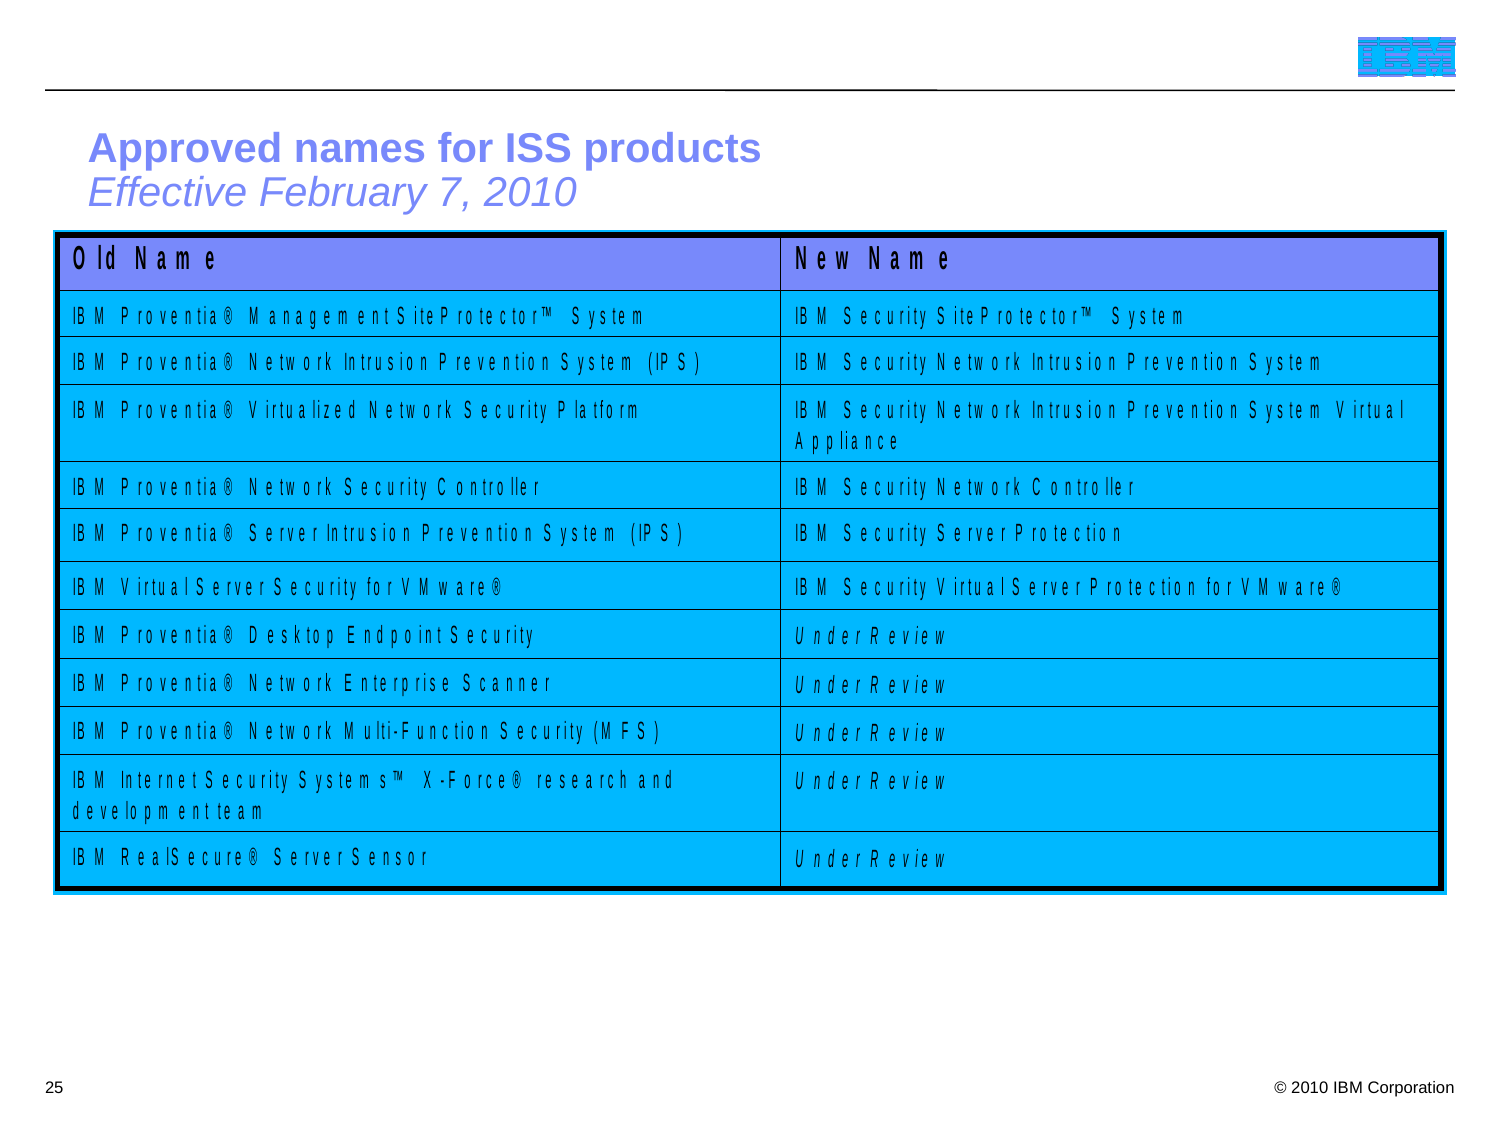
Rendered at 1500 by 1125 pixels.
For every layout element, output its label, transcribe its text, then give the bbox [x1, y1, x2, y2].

picture [56, 233, 1443, 890]
title Approved names for ISS products Effective February 7, 2010 [72, 120, 1323, 230]
